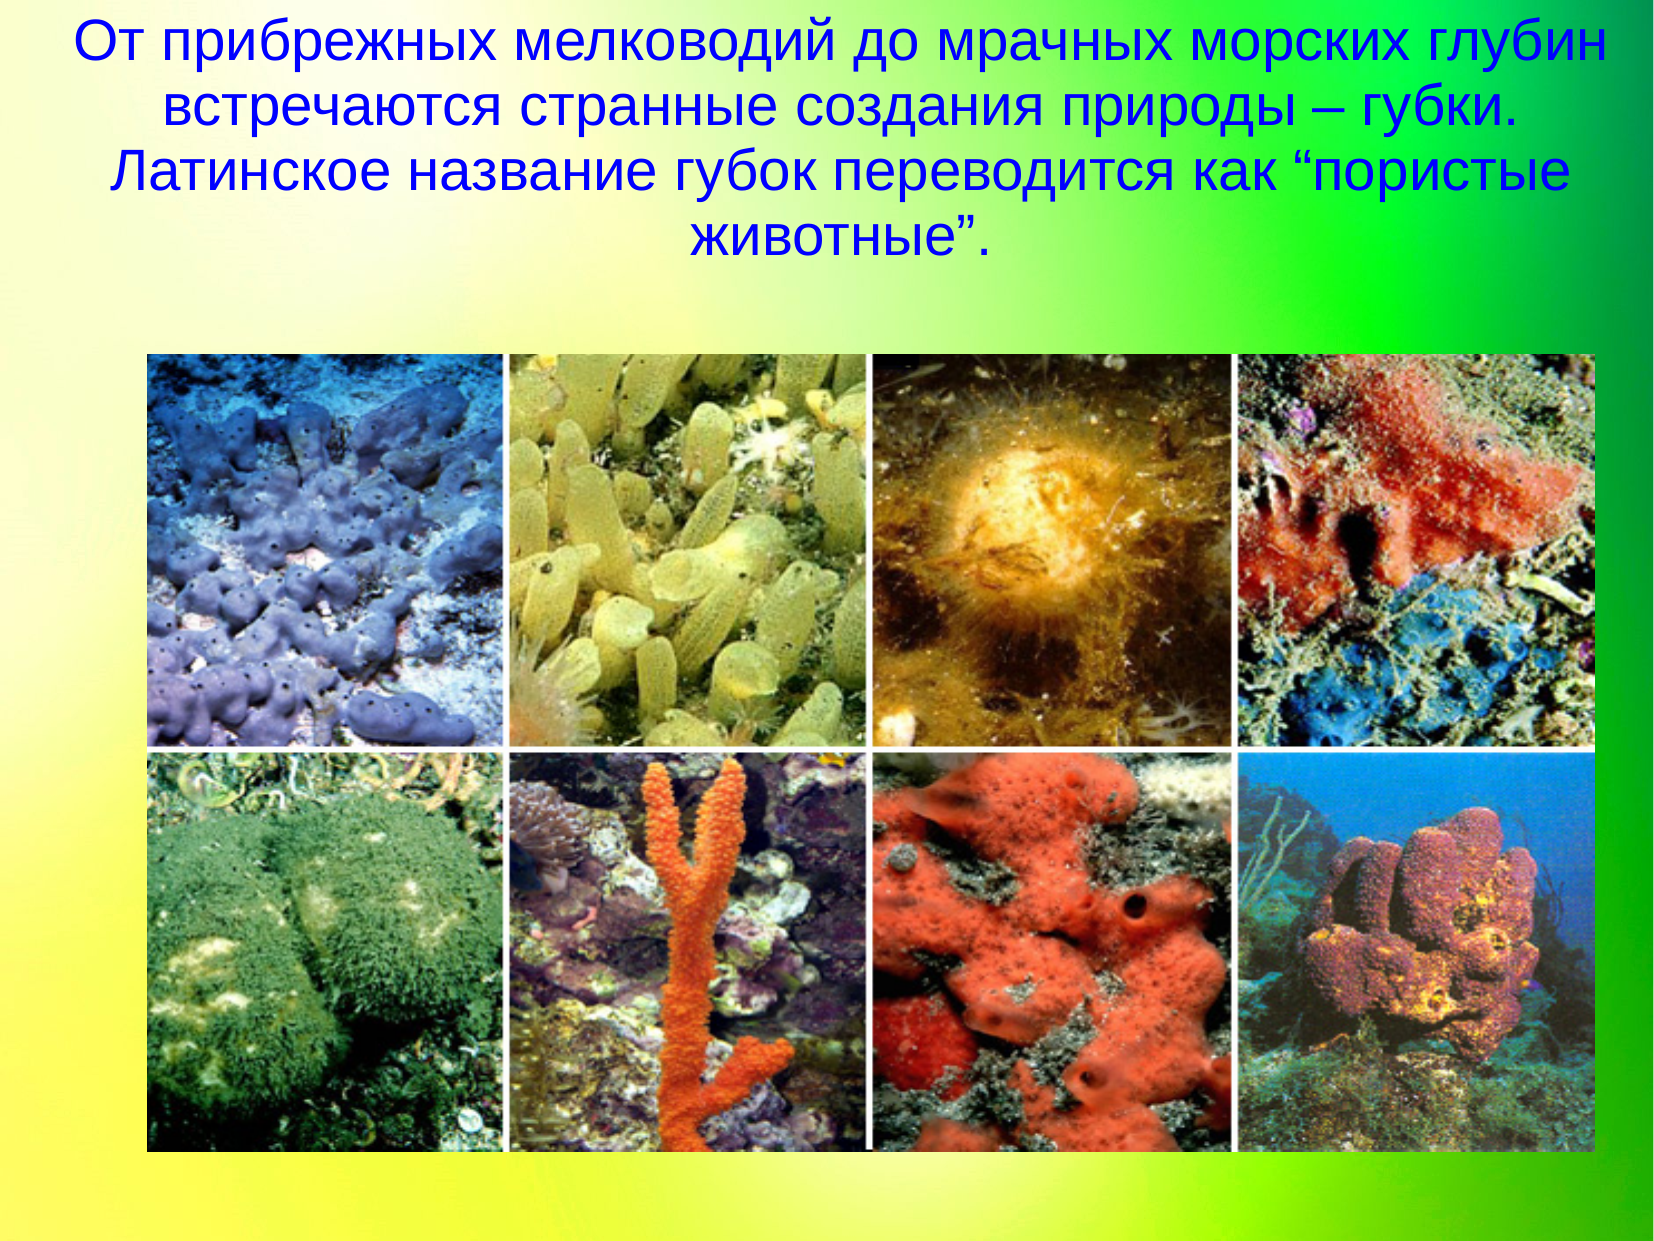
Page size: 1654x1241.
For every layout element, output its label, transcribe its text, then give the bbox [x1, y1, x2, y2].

picture [0, 354, 1654, 1241]
text_box От прибрежных мелководий до мрачных морских глубин встречаются странные создания природы – губки. Латинское название губок переводится как “пористые животные”. [0, 0, 1654, 502]
